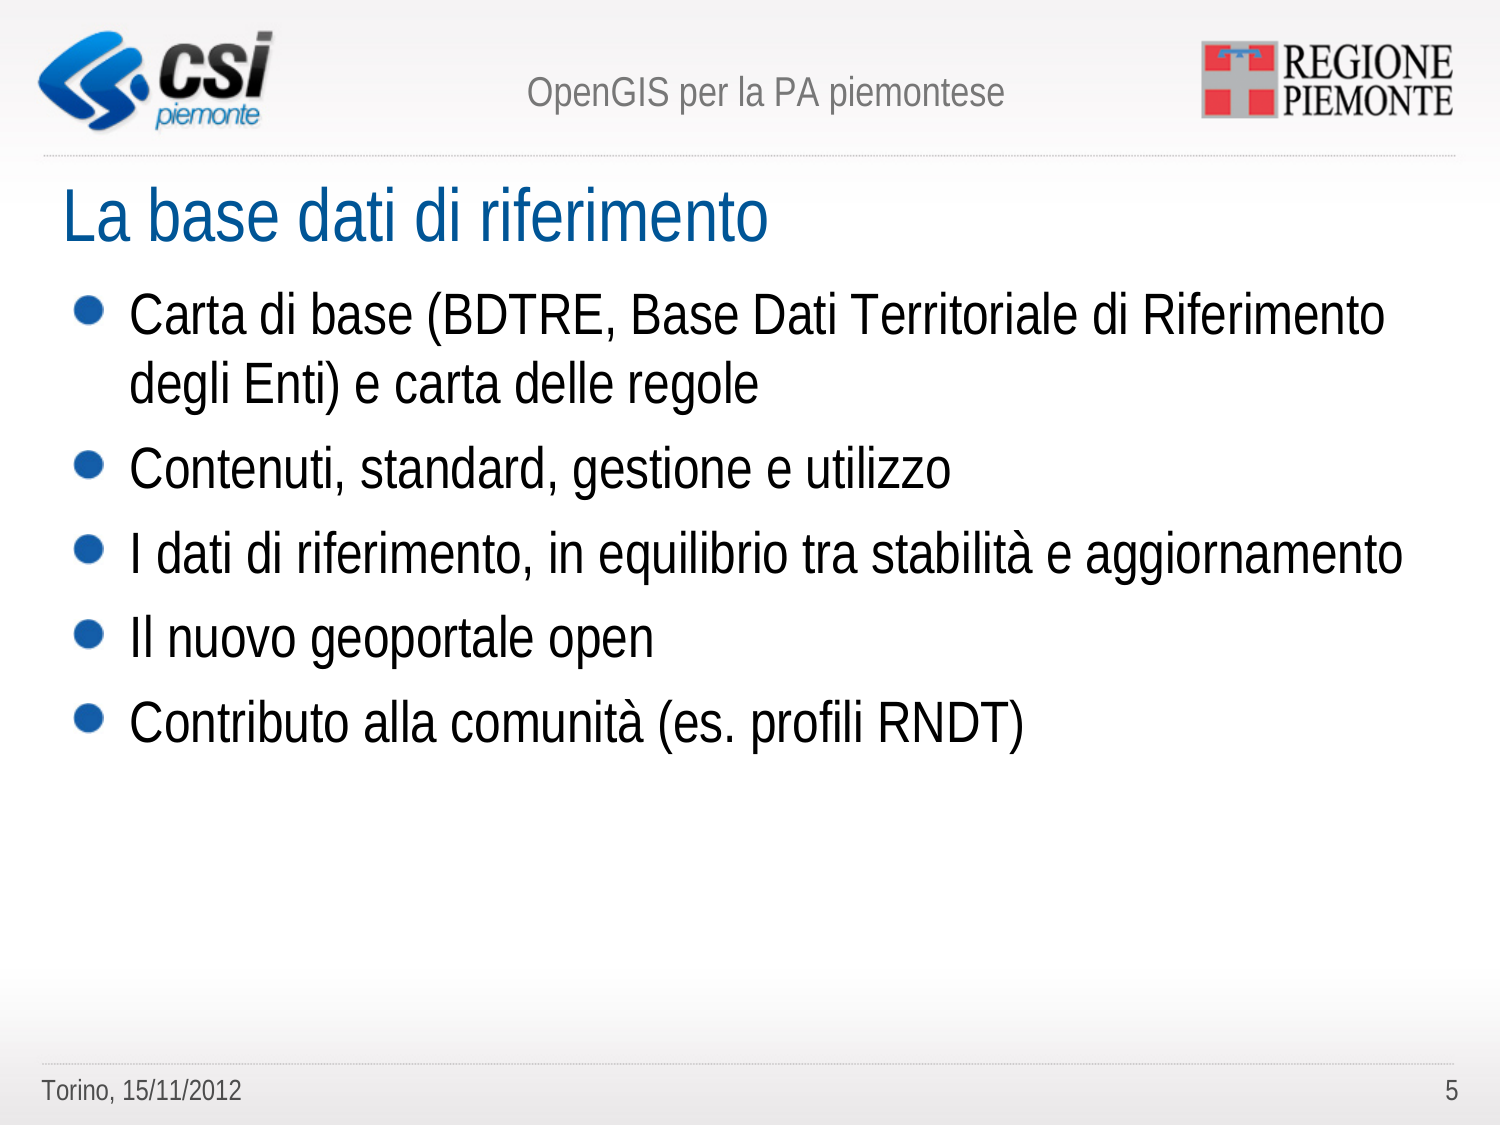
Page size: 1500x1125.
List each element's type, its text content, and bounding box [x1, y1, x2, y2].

title La base dati di riferimento [47, 158, 1447, 370]
list Carta di base (BDTRE, Base Dati Territoriale di Riferimento degli Enti) e carta delle regole Contenuti, standard, gestione e utilizzo I dati di riferimento, in equilibrio tra stabilità e aggiornamento Il nuovo geoportale open Contributo alla comunità (es. profili RNDT) [59, 268, 1453, 1063]
picture [0, 0, 1500, 1125]
